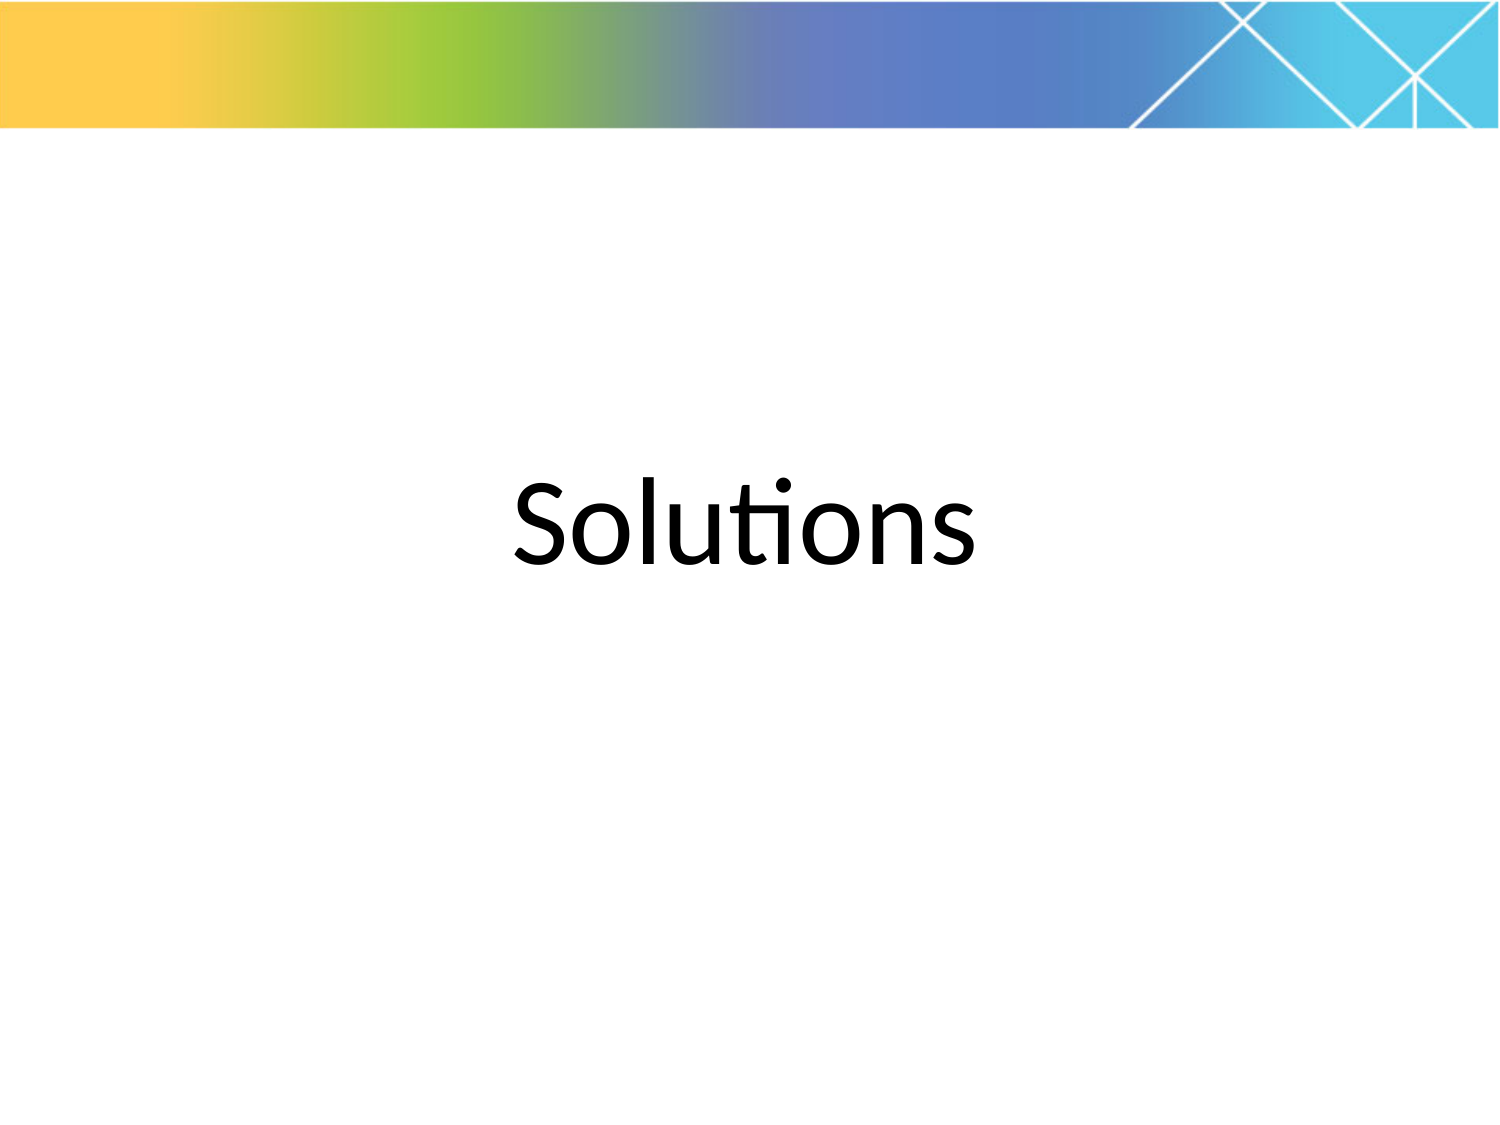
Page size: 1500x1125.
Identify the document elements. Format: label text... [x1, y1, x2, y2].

picture [0, 0, 1500, 130]
list Solutions [70, 152, 1421, 914]
